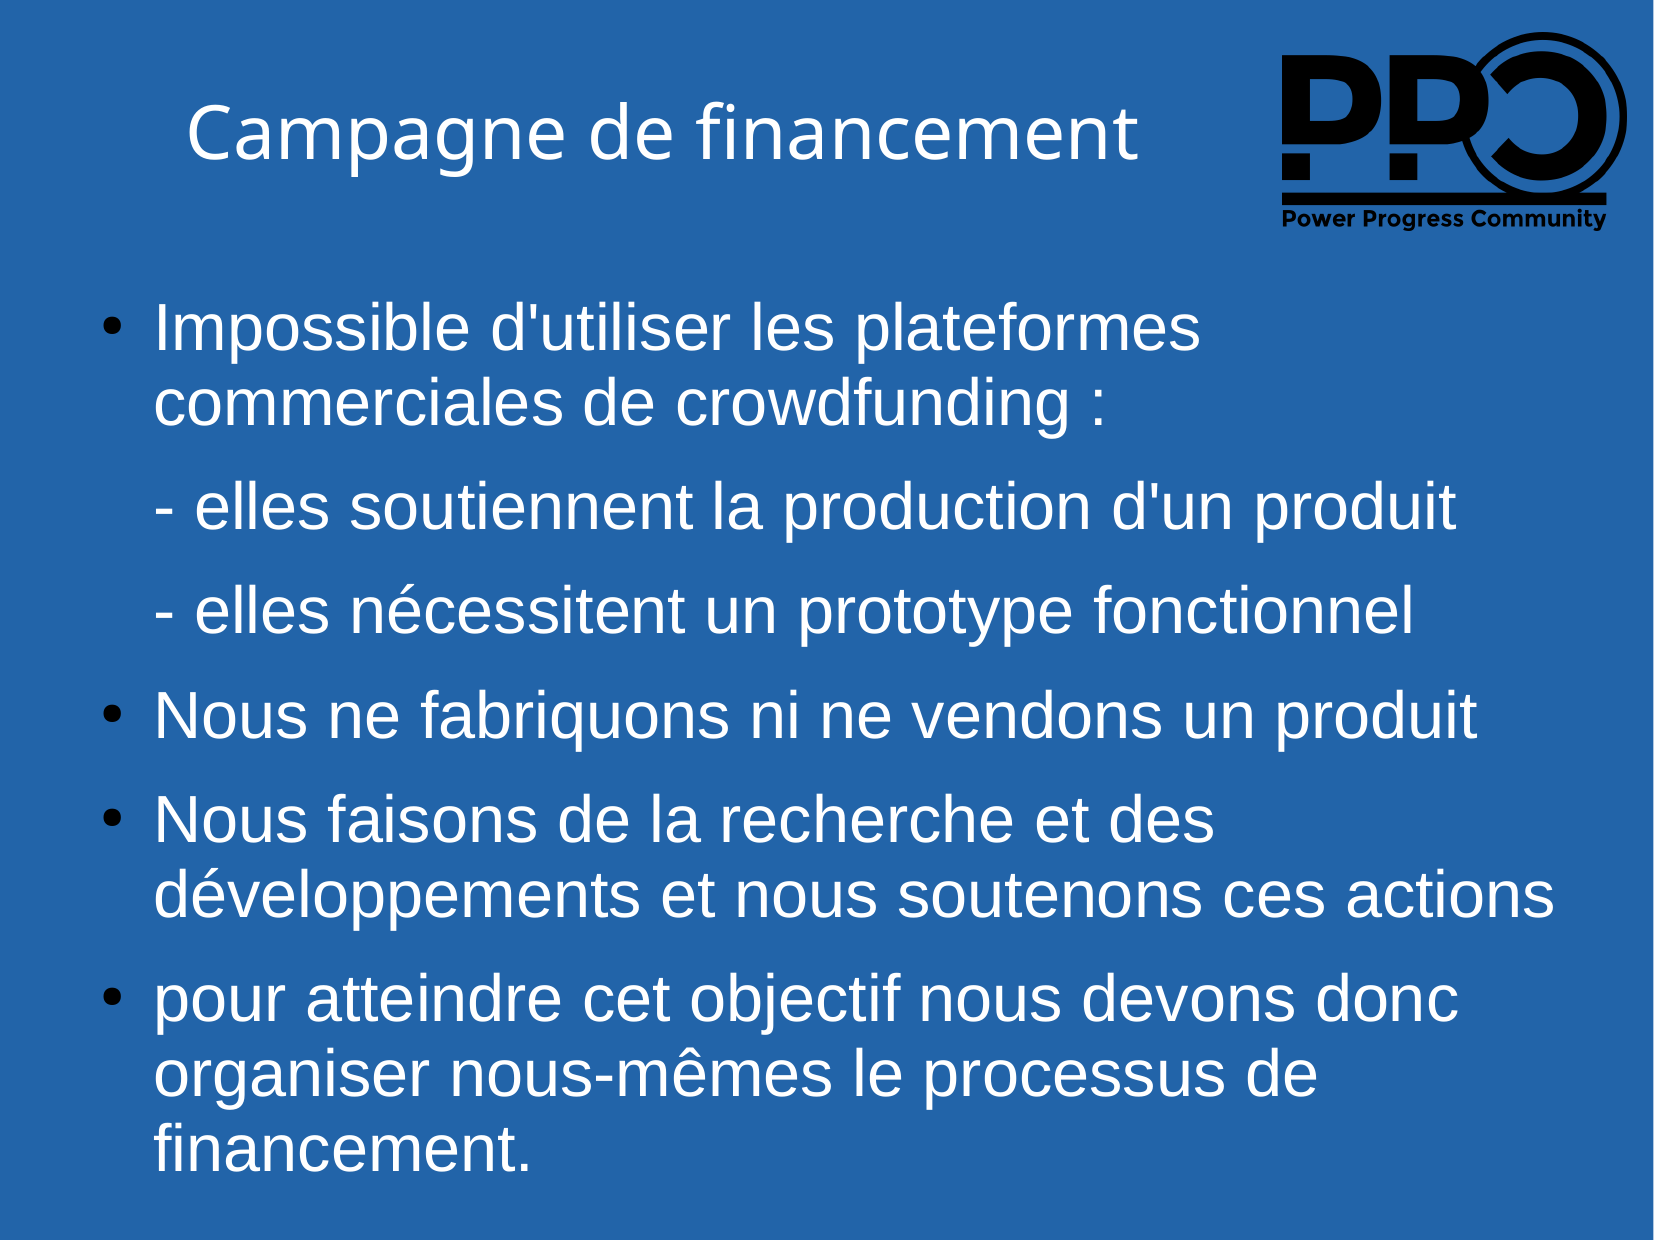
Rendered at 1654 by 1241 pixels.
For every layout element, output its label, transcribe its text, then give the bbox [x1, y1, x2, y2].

title Campagne de financement [44, 42, 1246, 218]
picture [1282, 32, 1627, 232]
list Impossible d'utiliser les plateformes commerciales de crowdfunding : - elles soutiennent la production d'un produit - elles nécessitent un prototype fonctionnel Nous ne fabriquons ni ne vendons un produit Nous faisons de la recherche et des développements et nous soutenons ces actions pour atteindre cet objectif nous devons donc organiser nous-mêmes le processus de financement. [82, 290, 1571, 1010]
